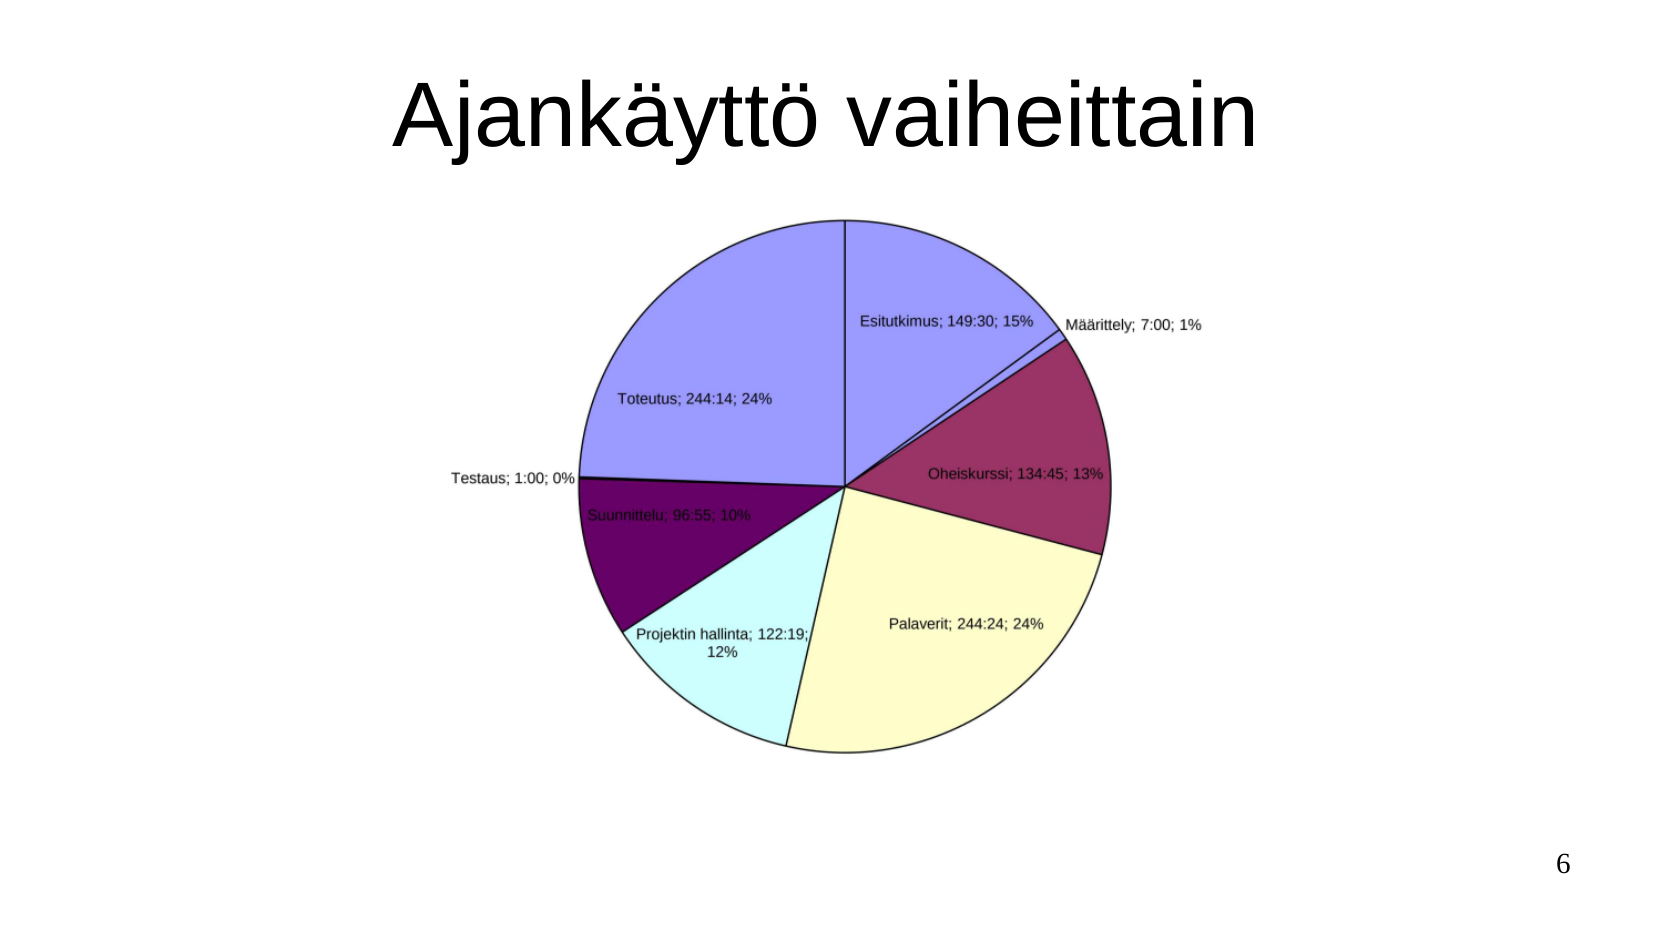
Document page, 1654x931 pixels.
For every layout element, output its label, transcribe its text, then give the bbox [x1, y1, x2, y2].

title Ajankäyttö vaiheittain [82, 37, 1571, 193]
picture [449, 217, 1204, 758]
